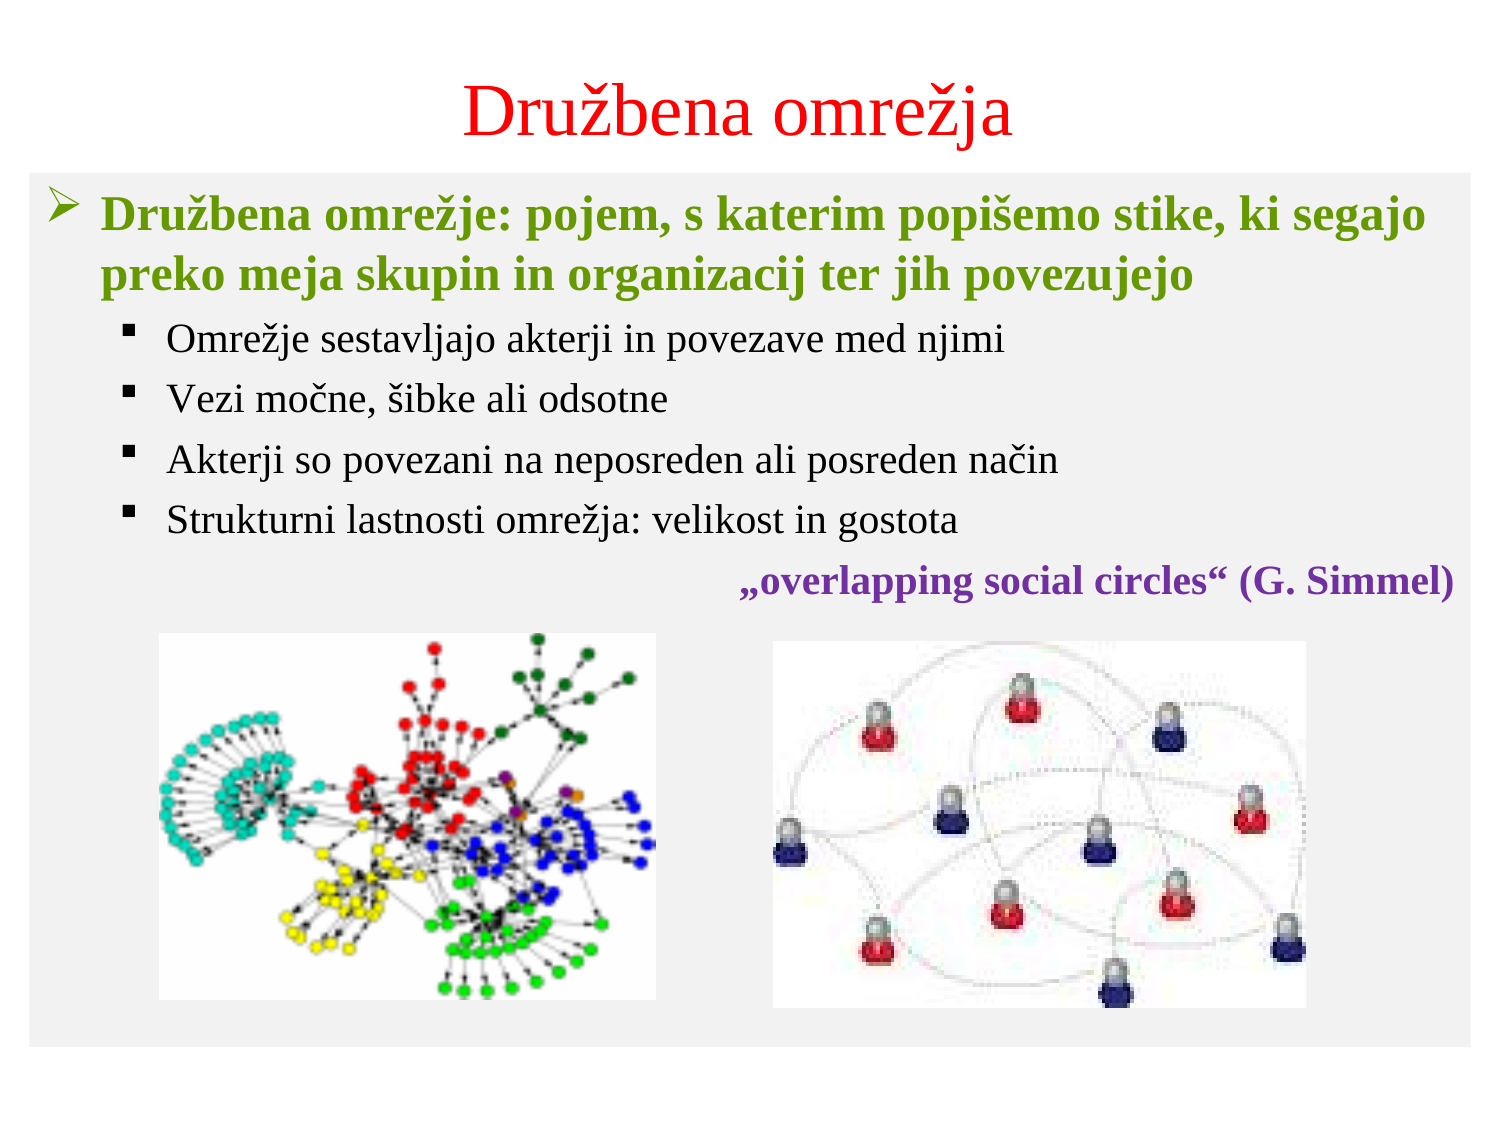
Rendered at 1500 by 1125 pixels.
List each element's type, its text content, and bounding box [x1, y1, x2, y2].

picture [159, 633, 656, 1000]
list Družbena omrežje: pojem, s katerim popišemo stike, ki segajo preko meja skupin in organizacij ter jih povezujejo Omrežje sestavljajo akterji in povezave med njimi Vezi močne, šibke ali odsotne Akterji so povezani na neposreden ali posreden način Strukturni lastnosti omrežja: velikost in gostota „overlapping social circles“ (G. Simmel) [29, 172, 1471, 1047]
picture [773, 641, 1306, 1008]
title Družbena omrežja [29, 53, 1448, 159]
